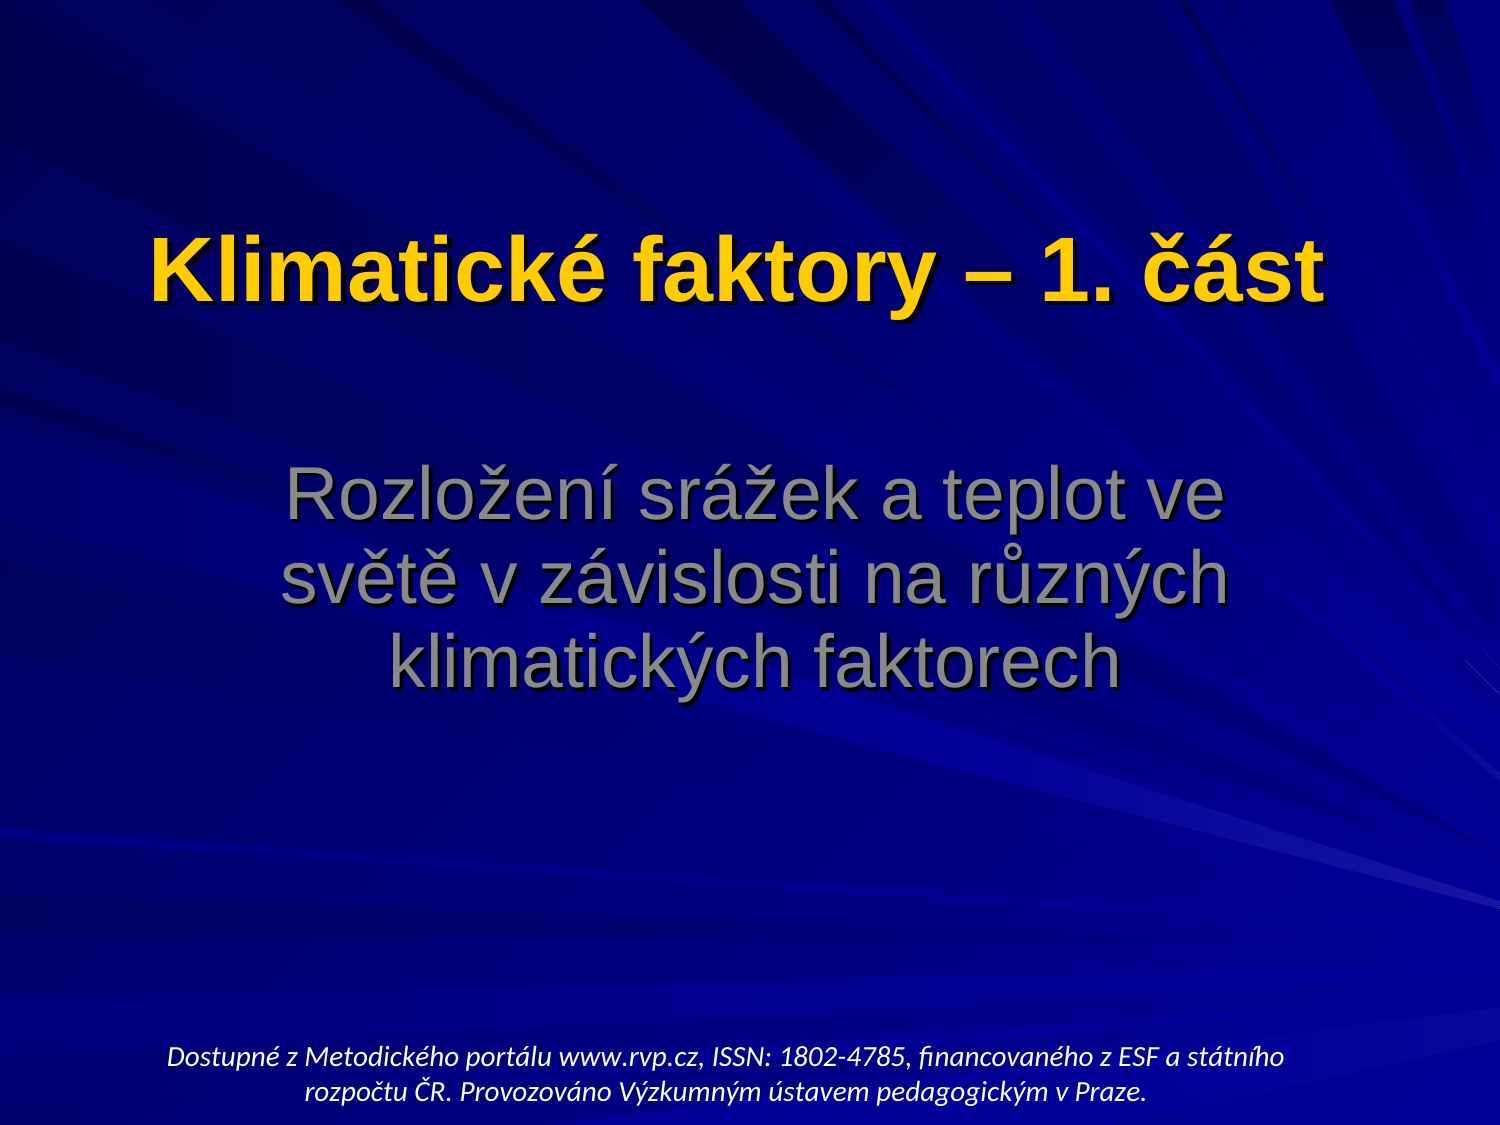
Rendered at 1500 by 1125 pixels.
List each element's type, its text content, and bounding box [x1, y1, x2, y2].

text_box Dostupné z Metodického portálu www.rvp.cz, ISSN: 1802-4785, financovaného z ESF a státního rozpočtu ČR. Provozováno Výzkumným ústavem pedagogickým v Praze. [105, 1042, 1348, 1103]
title Klimatické faktory – 1. část [100, 148, 1376, 391]
text_box Rozložení srážek a teplot ve světě v závislosti na různých klimatických faktorech [230, 444, 1281, 733]
